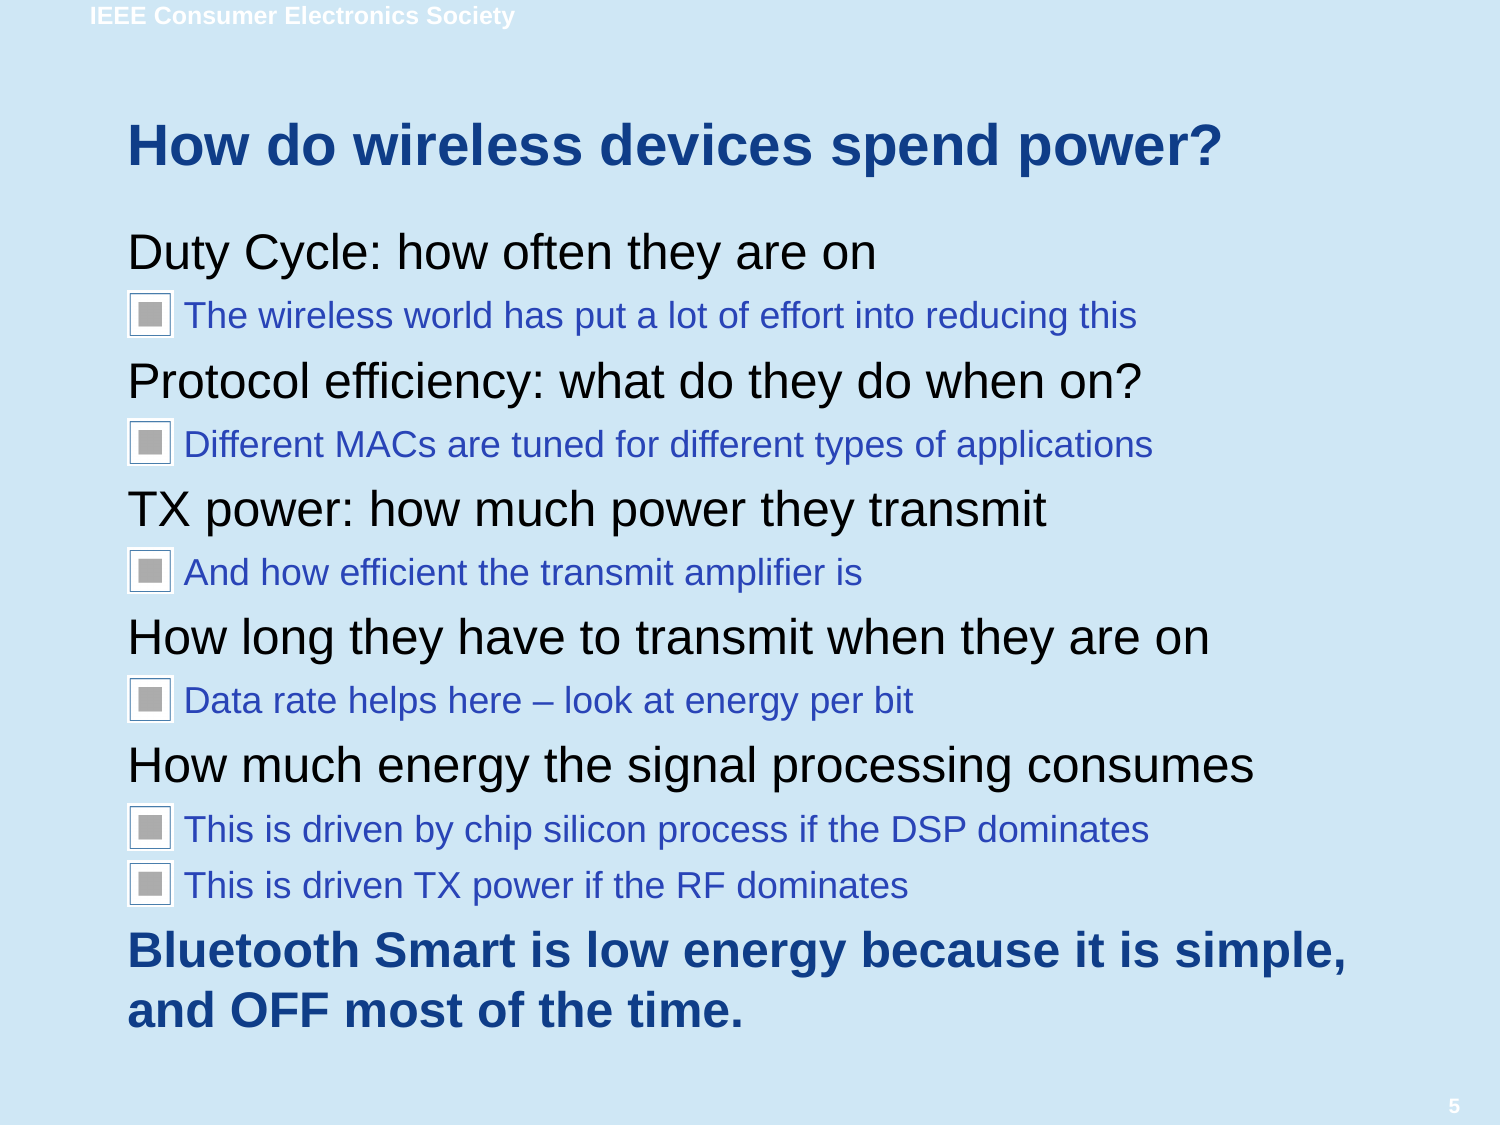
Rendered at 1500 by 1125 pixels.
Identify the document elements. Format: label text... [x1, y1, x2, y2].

title How do wireless devices spend power? [112, 99, 1388, 188]
list Duty Cycle: how often they are on The wireless world has put a lot of effort into reducing this Protocol efficiency: what do they do when on? Different MACs are tuned for different types of applications TX power: how much power they transmit And how efficient the transmit amplifier is How long they have to transmit when they are on Data rate helps here – look at energy per bit How much energy the signal processing consumes This is driven by chip silicon process if the DSP dominates This is driven TX power if the RF dominates Bluetooth Smart is low energy because it is simple, and OFF most of the time. [112, 212, 1388, 1000]
